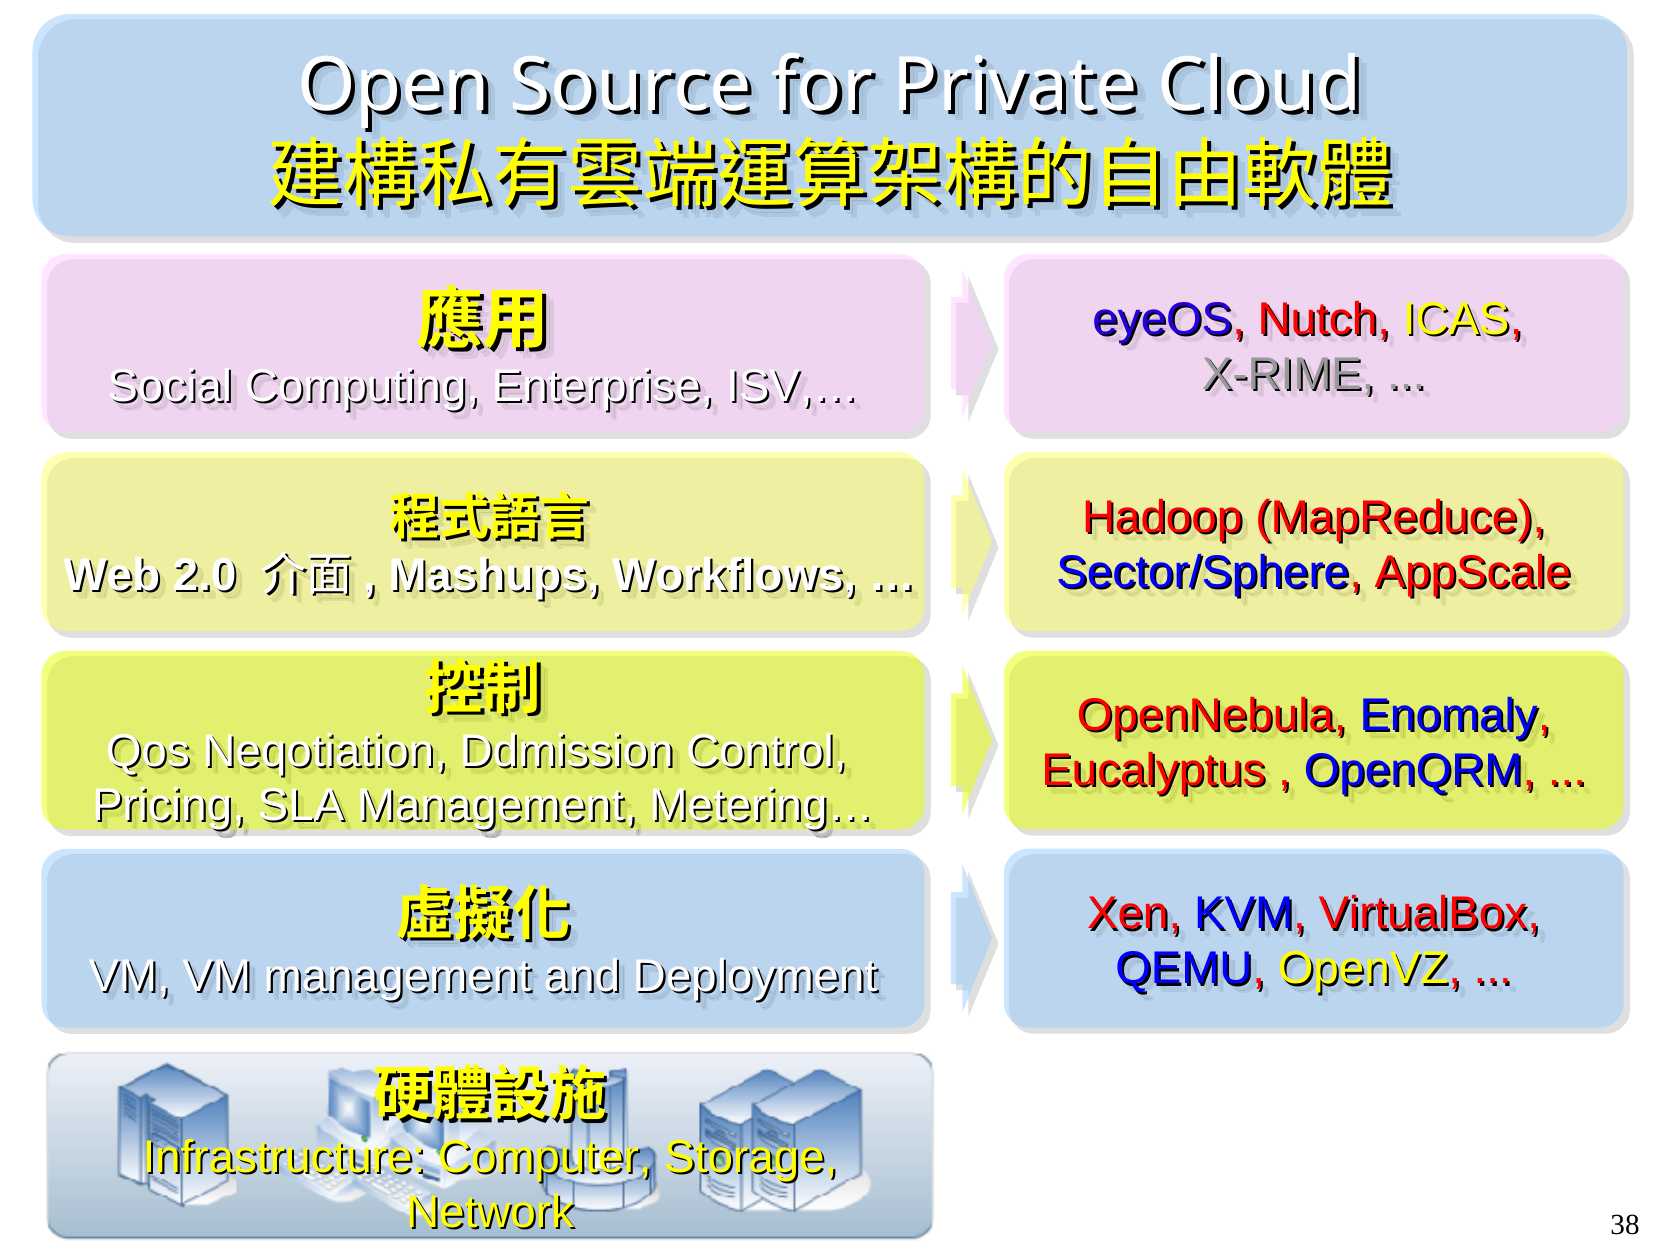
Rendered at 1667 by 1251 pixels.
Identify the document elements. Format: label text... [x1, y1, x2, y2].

text_box Xen, KVM, VirtualBox, QEMU, OpenVZ, ... [1003, 848, 1624, 1028]
text_box 程式語言 Web 2.0 介面, Mashups, Workflows, … [41, 452, 925, 632]
text_box eyeOS, Nutch, ICAS, X-RIME, ... [1003, 253, 1624, 433]
text_box Open Source for Private Cloud 建構私有雲端運算架構的自由軟體 [32, 14, 1628, 237]
text_box OpenNebula, Enomaly, Eucalyptus , OpenQRM, ... [1003, 650, 1624, 830]
text_box 應用 Social Computing, Enterprise, ISV,… [41, 253, 925, 433]
text_box [950, 269, 993, 418]
text_box [950, 665, 993, 814]
text_box Hadoop (MapReduce), Sector/Sphere, AppScale [1003, 452, 1624, 632]
text_box [950, 467, 993, 616]
text_box [950, 864, 993, 1013]
text_box 硬體設施 Infrastructure: Computer, Storage, Network [41, 1047, 940, 1246]
text_box 控制 Qos Neqotiation, Ddmission Control, Pricing, SLA Management, Metering… [41, 650, 925, 830]
text_box 虛擬化 VM, VM management and Deployment [41, 848, 925, 1028]
